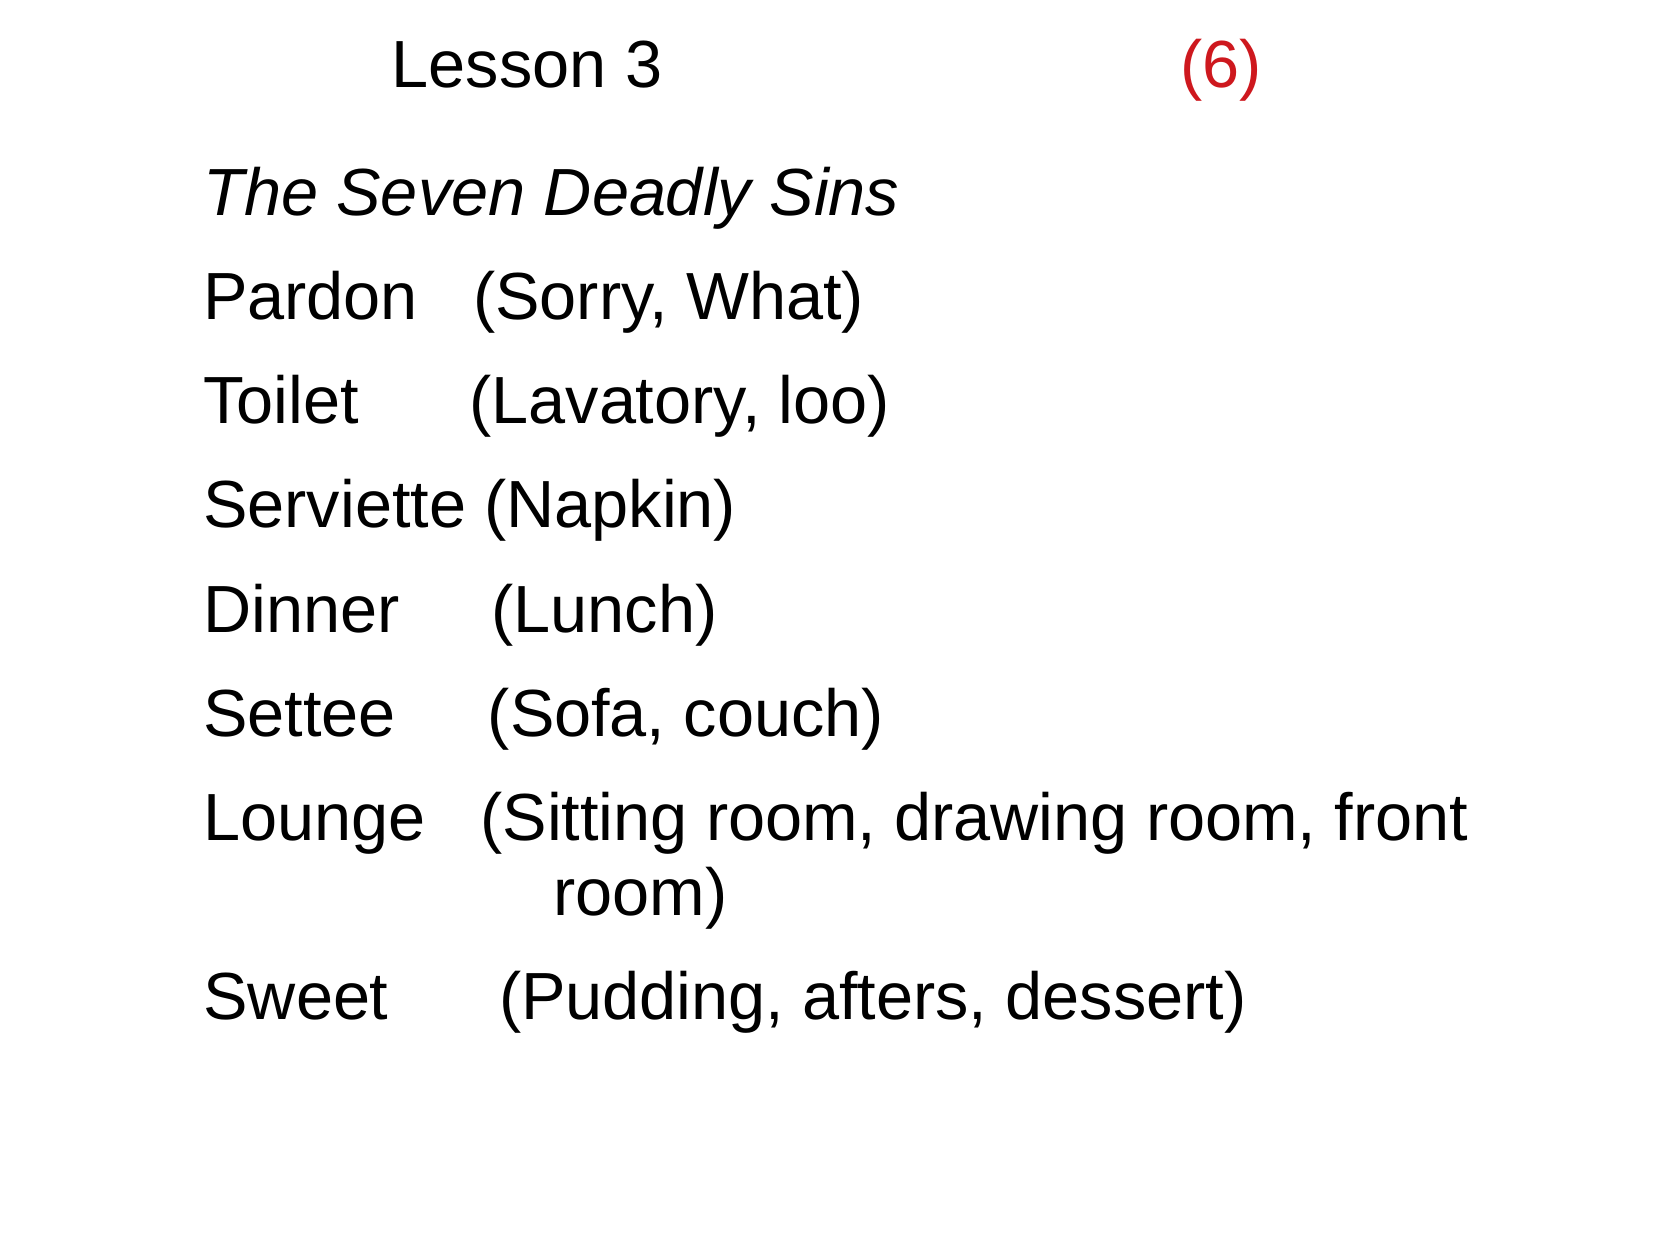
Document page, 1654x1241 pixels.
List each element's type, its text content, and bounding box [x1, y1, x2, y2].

list The Seven Deadly Sins Pardon (Sorry, What) Toilet (Lavatory, loo) Serviette (Napkin) Dinner (Lunch) Settee (Sofa, couch) Lounge (Sitting room, drawing room, front room) Sweet (Pudding, afters, dessert) [132, 154, 1571, 1123]
title Lesson 3 (6) [82, 26, 1571, 104]
